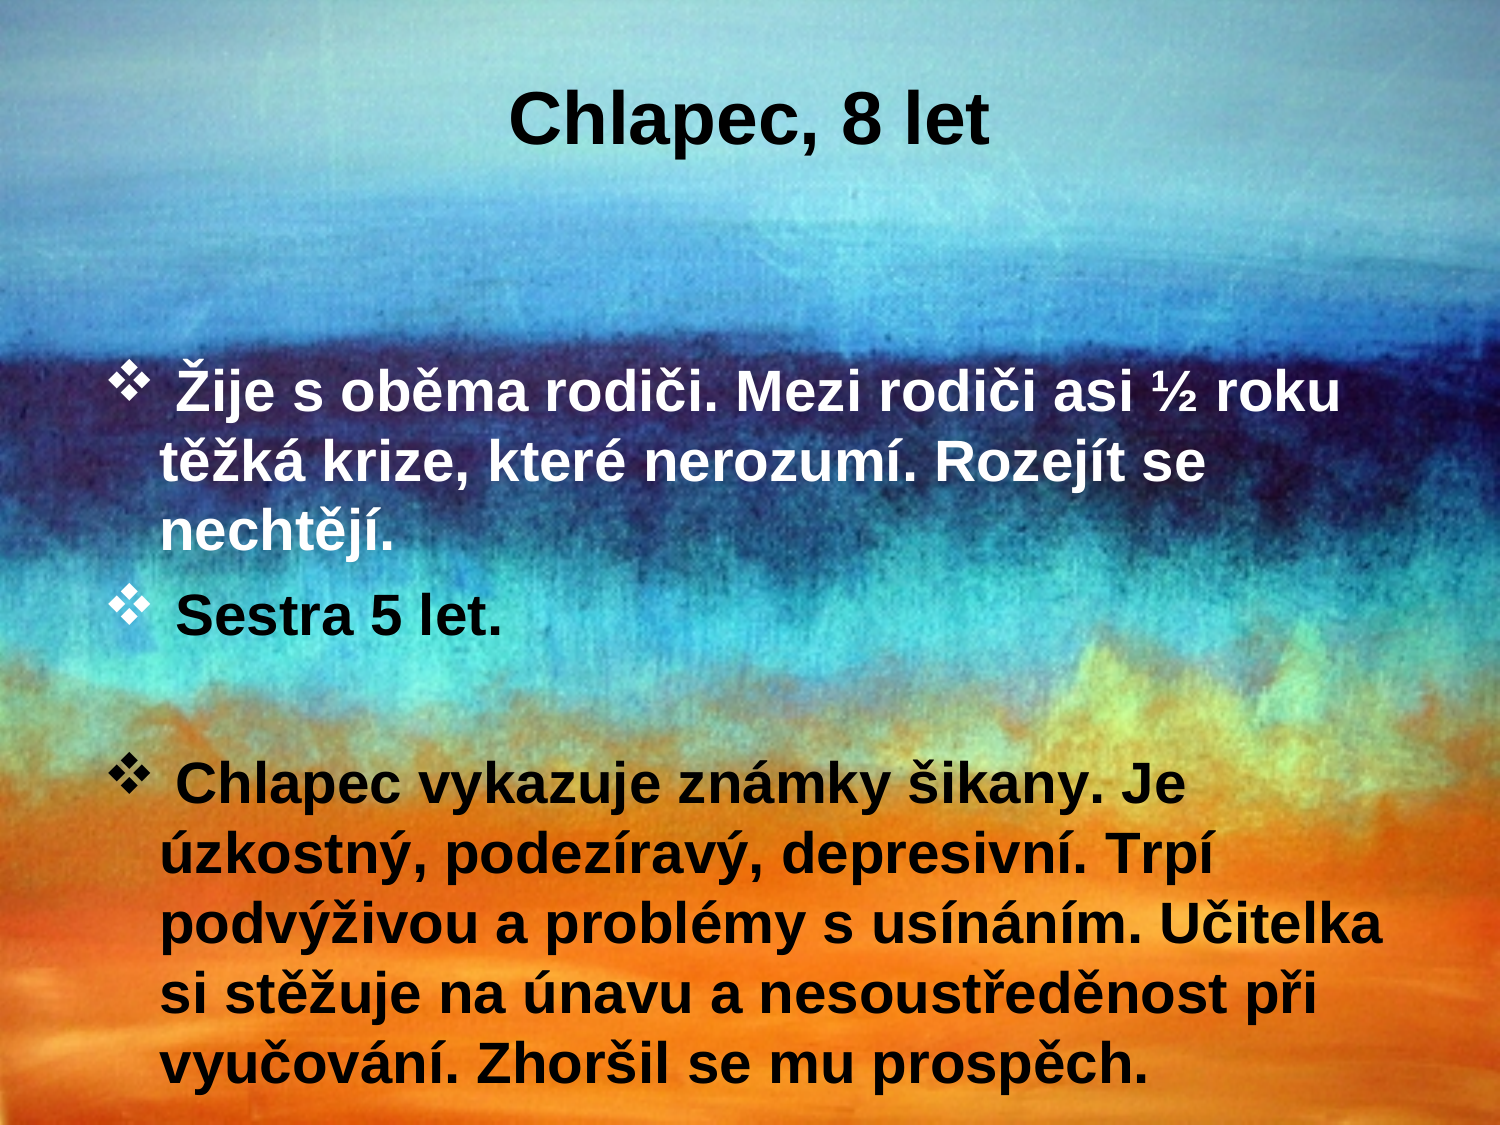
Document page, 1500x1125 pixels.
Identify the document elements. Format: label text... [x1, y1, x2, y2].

title Chlapec, 8 let [75, 45, 1426, 185]
picture [0, 0, 1500, 1125]
list Žije s oběma rodiči. Mezi rodiči asi ½ roku těžká krize, které nerozumí. Rozejít se nechtějí. Sestra 5 let. Chlapec vykazuje známky šikany. Je úzkostný, podezíravý, depresivní. Trpí podvýživou a problémy s usínáním. Učitelka si stěžuje na únavu a nesoustředěnost při vyučování. Zhoršil se mu prospěch. [88, 345, 1439, 1125]
